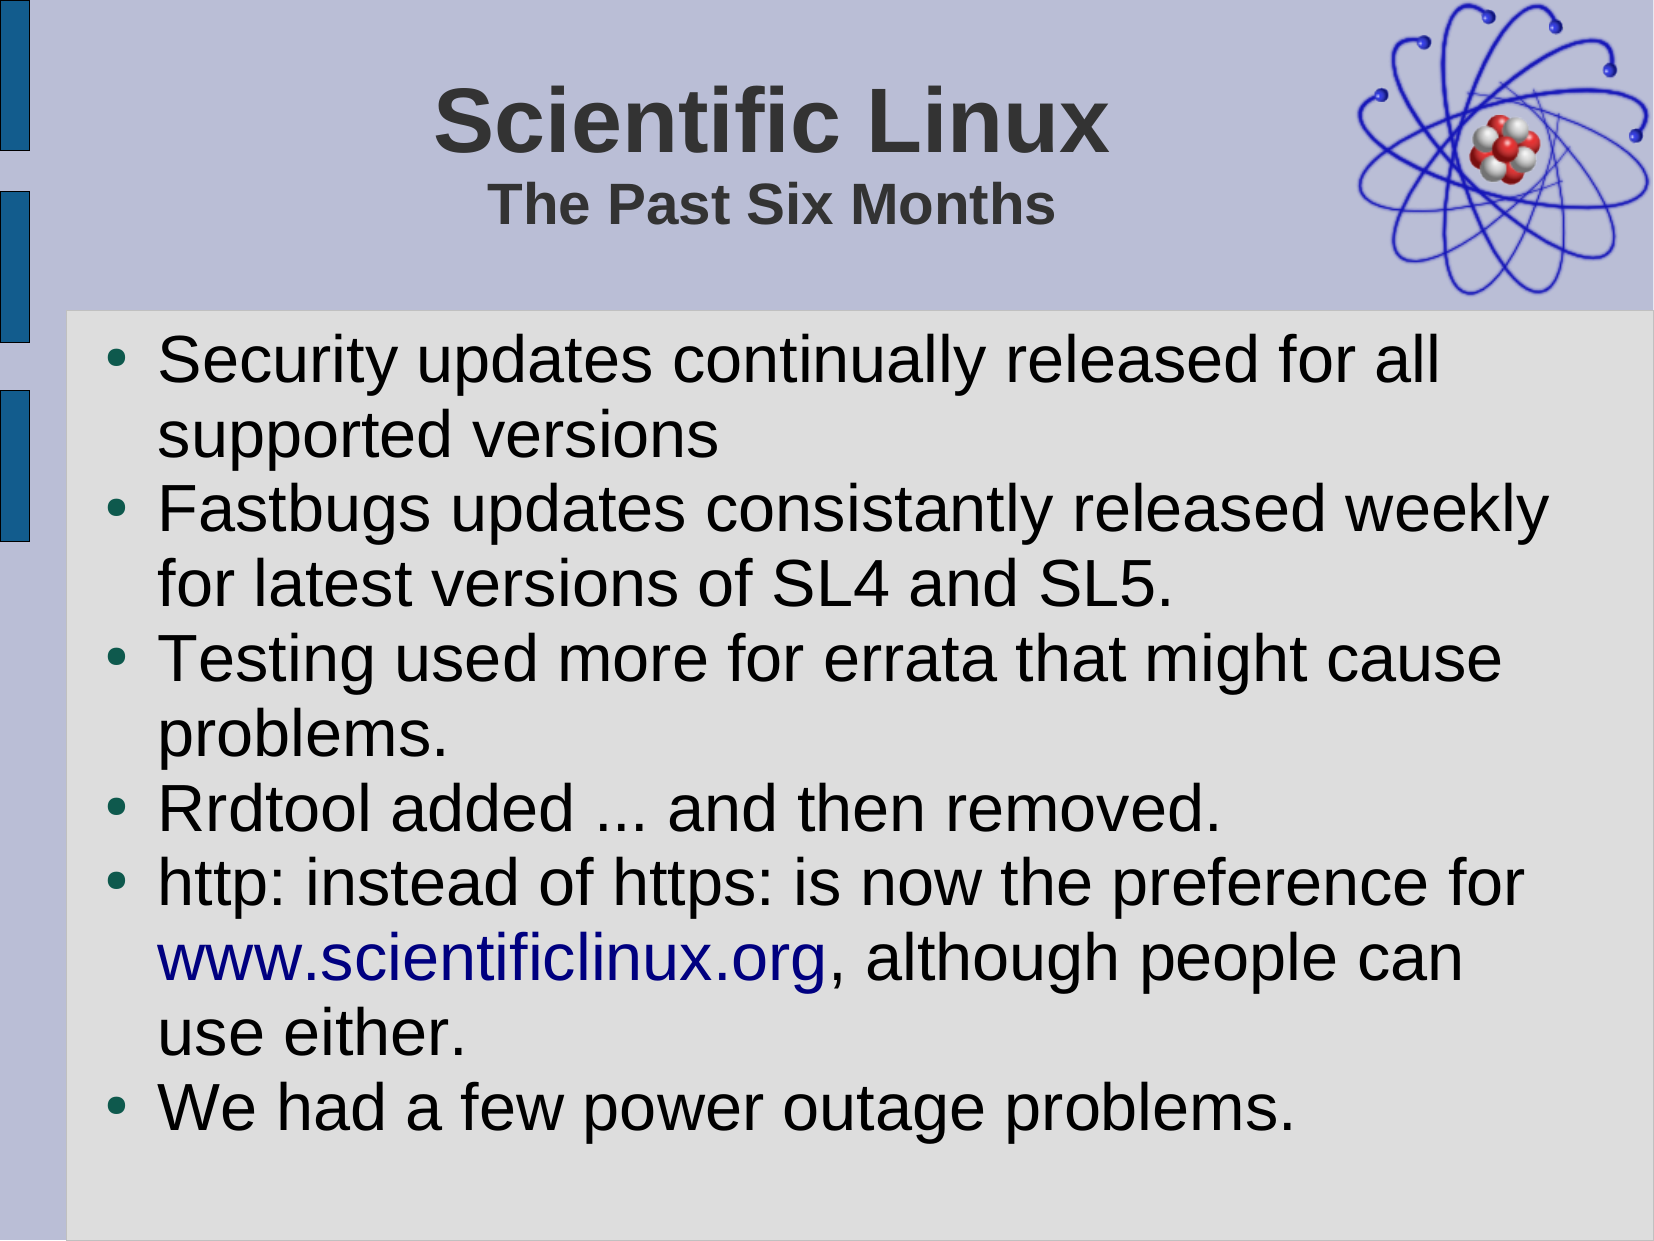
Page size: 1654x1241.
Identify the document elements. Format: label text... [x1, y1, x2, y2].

title Scientific Linux The Past Six Months [82, 49, 1353, 257]
picture [1353, 0, 1654, 301]
list Security updates continually released for all supported versions Fastbugs updates consistantly released weekly for latest versions of SL4 and SL5. Testing used more for errata that might cause problems. Rrdtool added ... and then removed. http: instead of https: is now the preference for www.scientificlinux.org, although people can use either. We had a few power outage problems. [86, 321, 1576, 1220]
